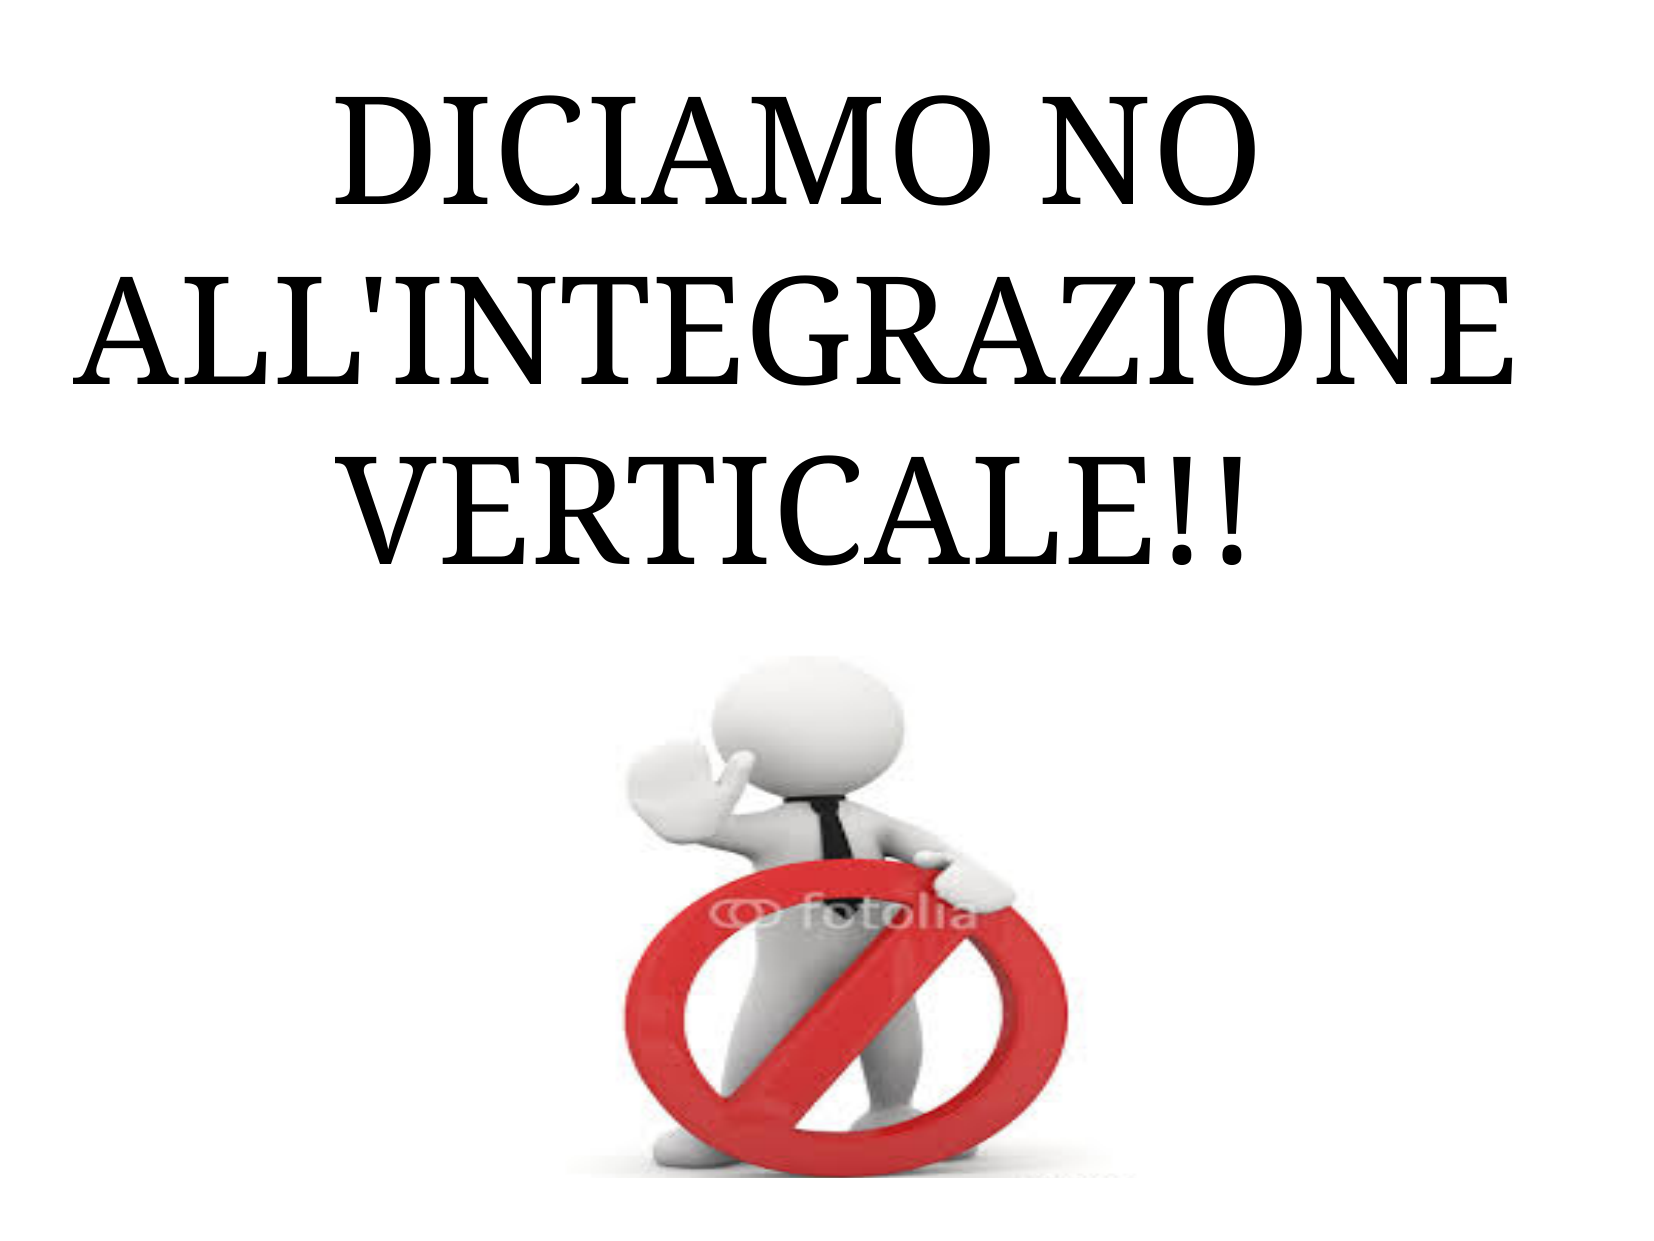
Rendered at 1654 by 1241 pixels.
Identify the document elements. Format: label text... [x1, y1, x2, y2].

title DICIAMO NO ALL'INTEGRAZIONE VERTICALE!! [51, 51, 1542, 597]
picture [543, 621, 1143, 1178]
